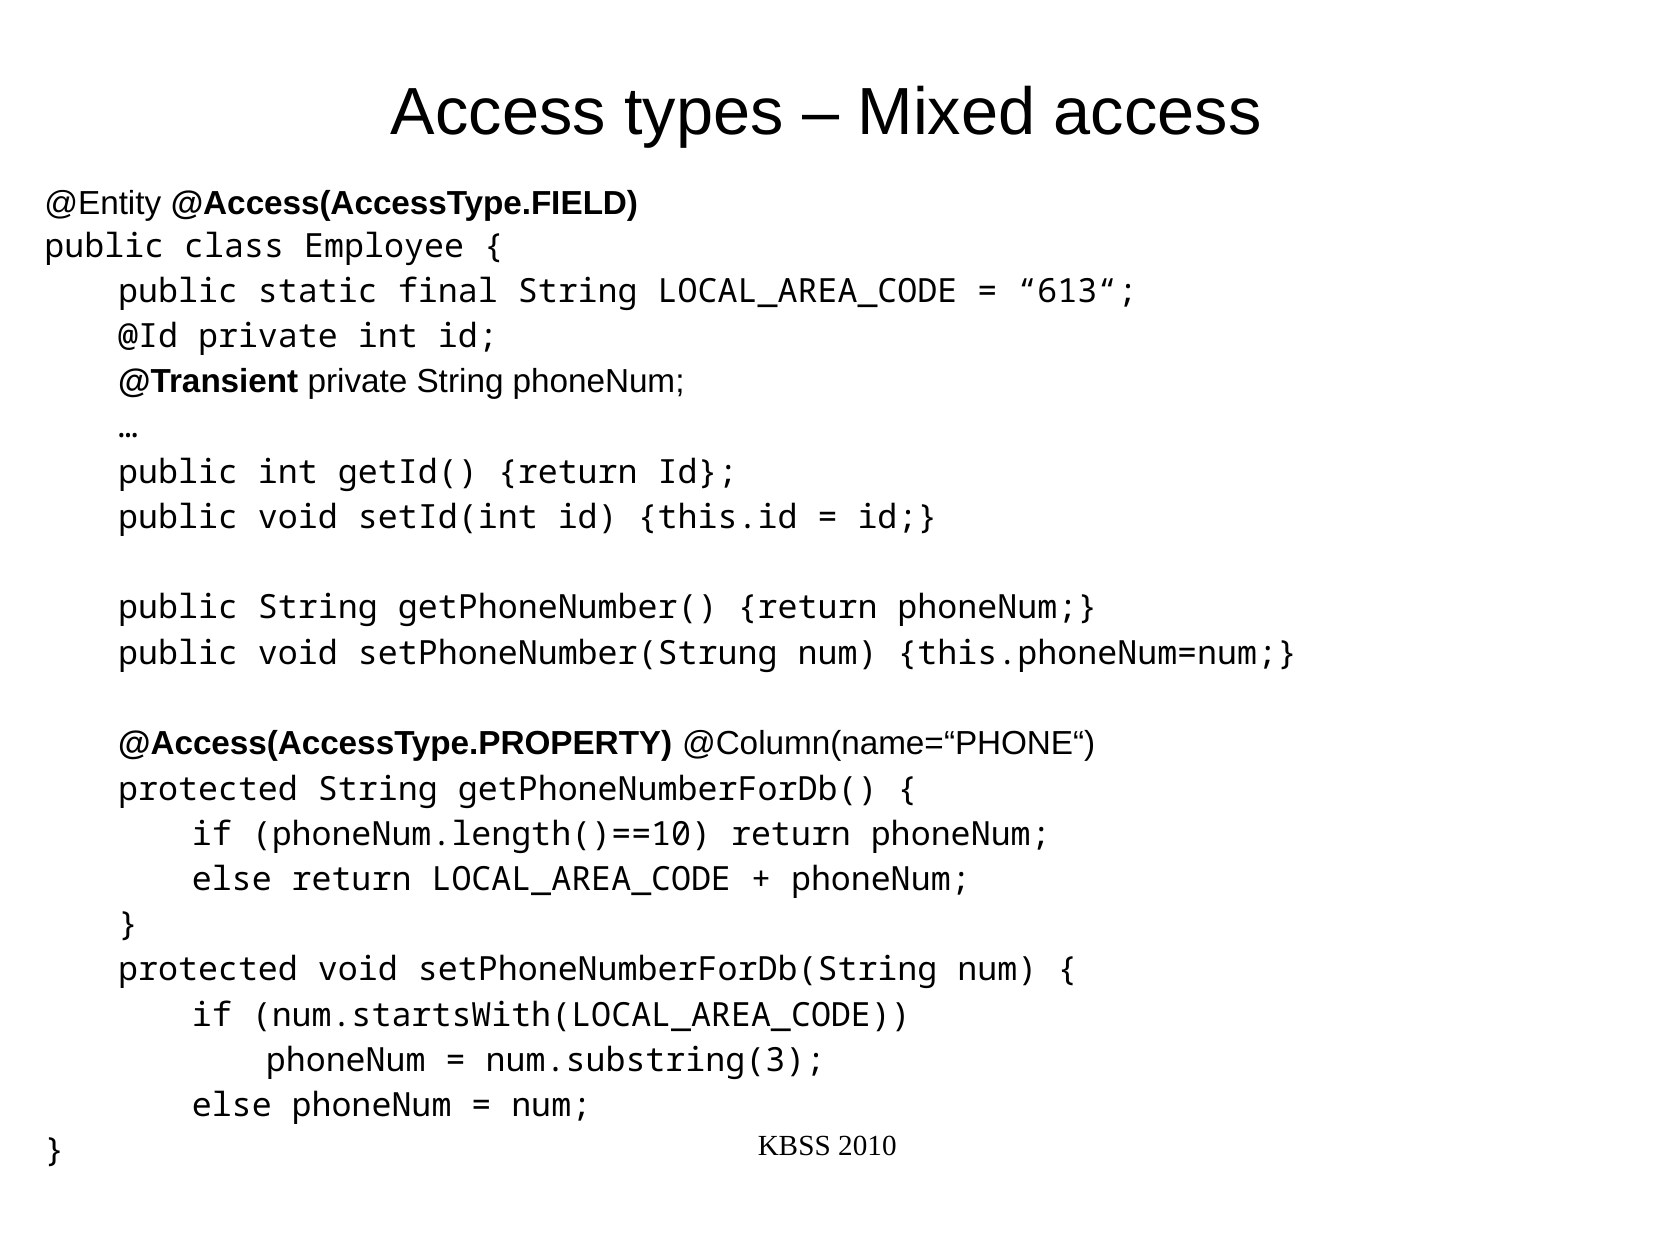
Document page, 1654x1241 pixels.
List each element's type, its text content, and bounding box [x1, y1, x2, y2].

text_box @Entity @Access(AccessType.FIELD) public class Employee { public static final String LOCAL_AREA_CODE = “613“; @Id private int id; @Transient private String phoneNum; … public int getId() {return Id}; public void setId(int id) {this.id = id;} public String getPhoneNumber() {return phoneNum;} public void setPhoneNumber(Strung num) {this.phoneNum=num;} @Access(AccessType.PROPERTY) @Column(name=“PHONE“) protected String getPhoneNumberForDb() { if (phoneNum.length()==10) return phoneNum; else return LOCAL_AREA_CODE + phoneNum; } protected void setPhoneNumberForDb(String num) { if (num.startsWith(LOCAL_AREA_CODE)) phoneNum = num.substring(3); else phoneNum = num; } [29, 177, 1113, 1165]
title Access types – Mixed access [82, 8, 1571, 216]
